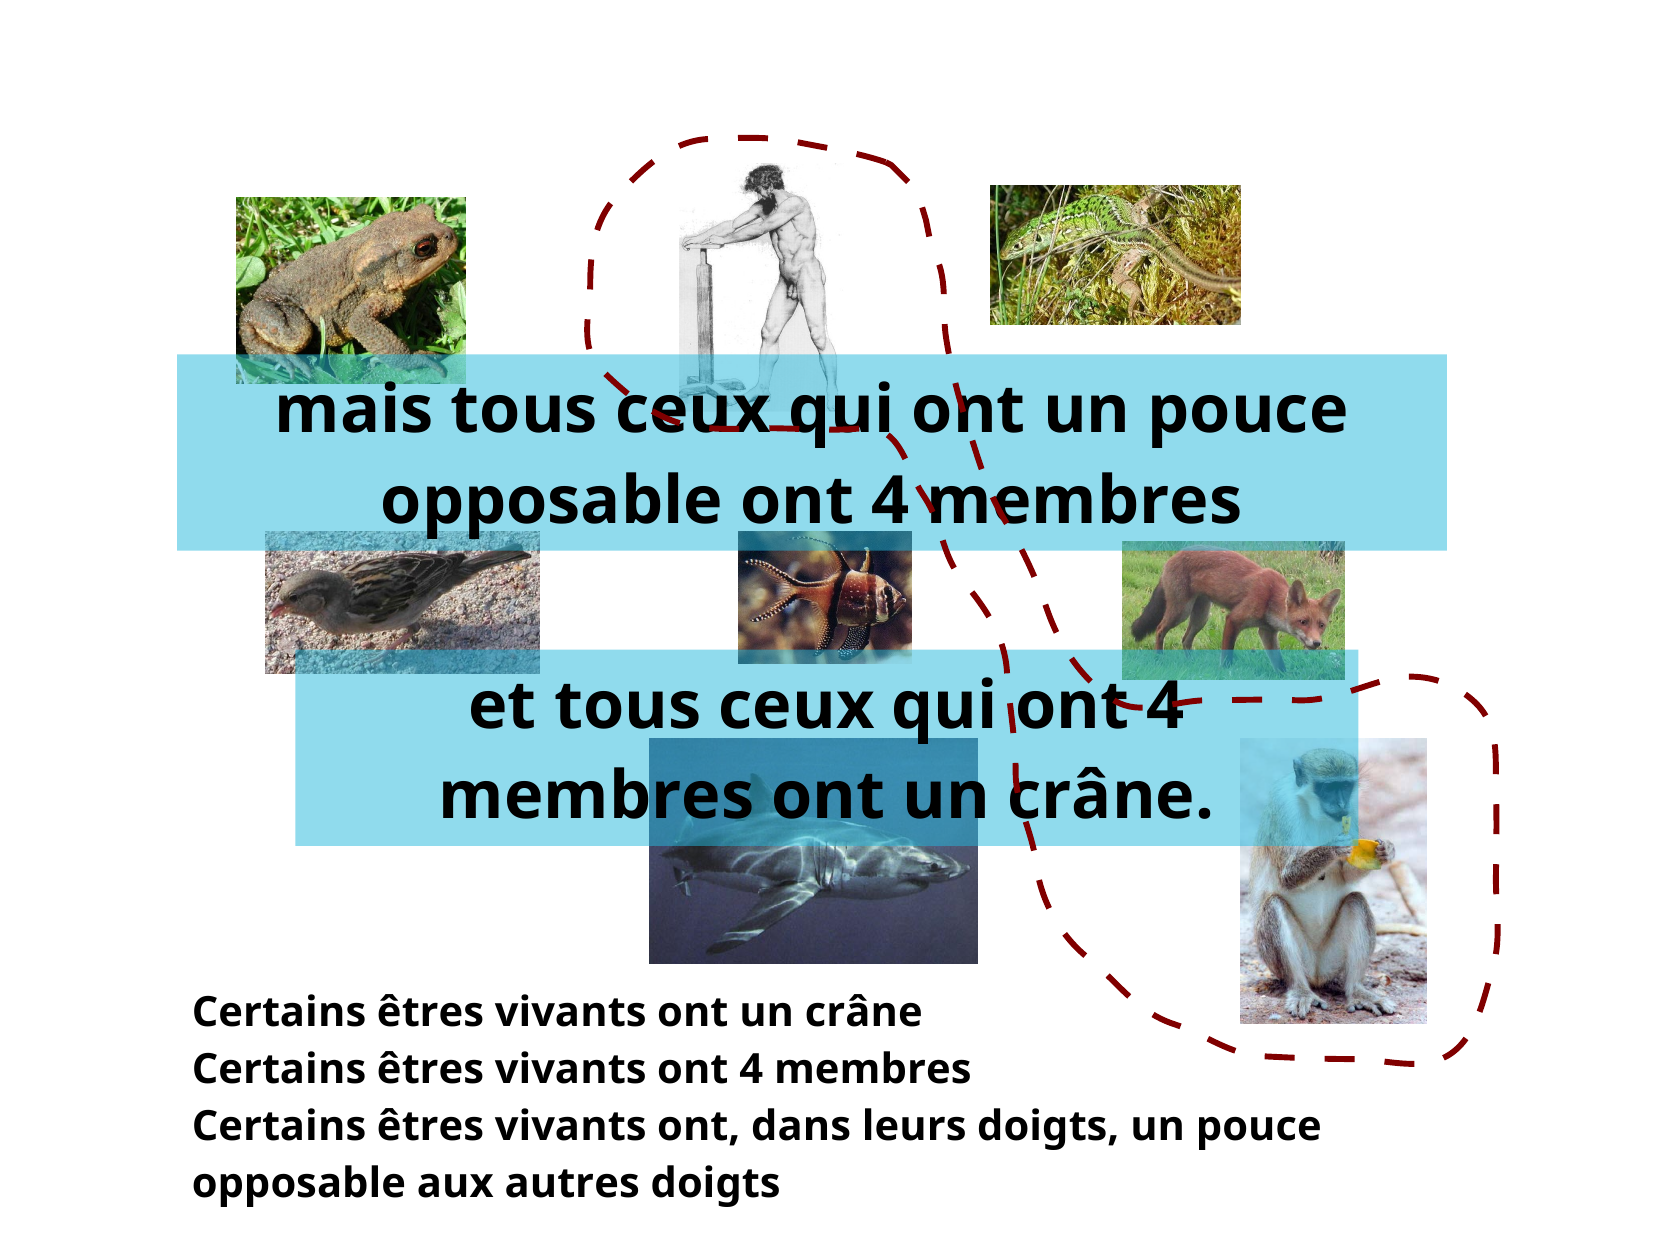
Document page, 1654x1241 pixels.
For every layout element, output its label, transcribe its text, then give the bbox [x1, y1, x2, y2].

picture [1240, 738, 1427, 1024]
text_box mais tous ceux qui ont un pouce opposable ont 4 membres [177, 354, 1447, 531]
picture [649, 826, 978, 964]
picture [738, 531, 912, 649]
picture [1122, 541, 1345, 649]
picture [990, 185, 1241, 325]
text_box et tous ceux qui ont 4 membres ont un crâne. [295, 649, 1359, 826]
text_box Certains êtres vivants ont un crâne Certains êtres vivants ont 4 membres Certains êtres vivants ont, dans leurs doigts, un pouce opposable aux autres doigts [177, 974, 1506, 1191]
picture [679, 163, 844, 354]
picture [265, 531, 540, 674]
picture [236, 197, 466, 354]
